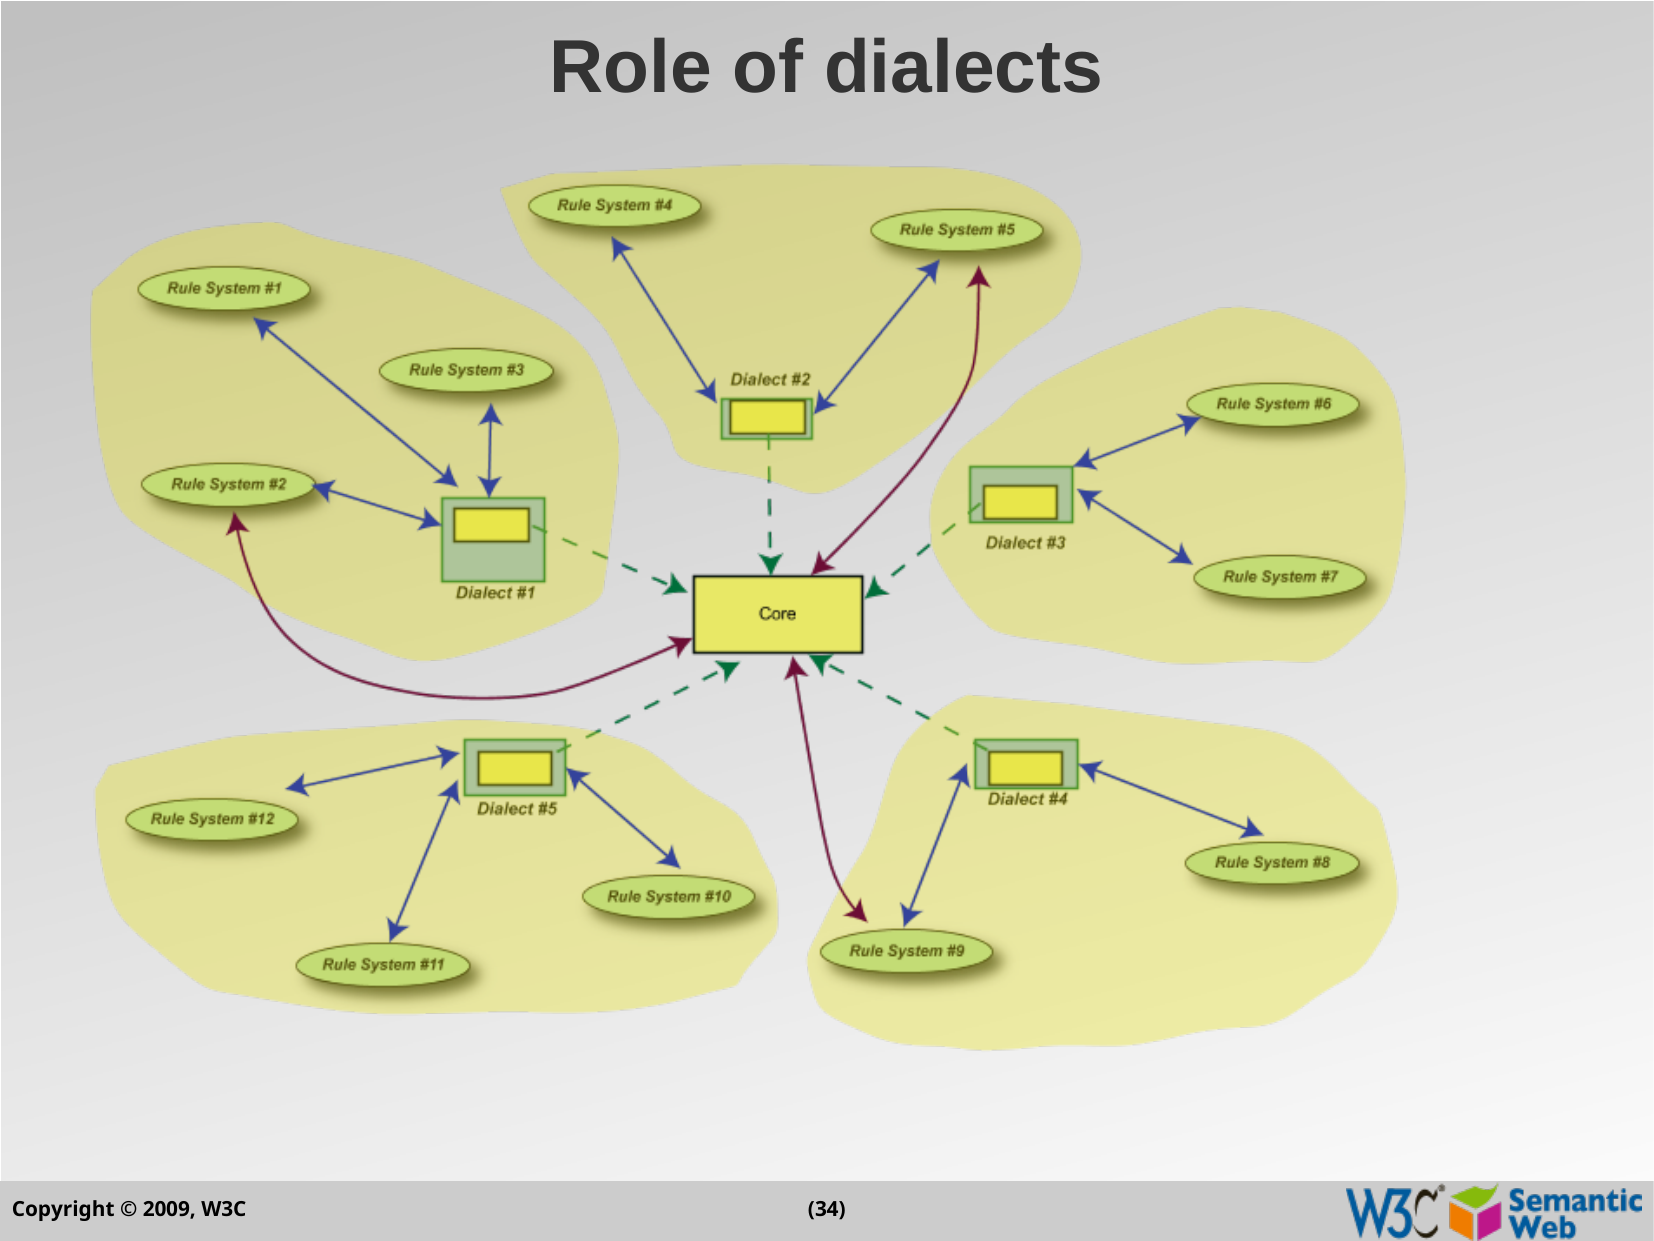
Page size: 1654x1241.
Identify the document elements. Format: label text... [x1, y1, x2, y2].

picture [1, 1, 1654, 5]
picture [1, 125, 1654, 1241]
title Role of dialects [0, 5, 1654, 125]
